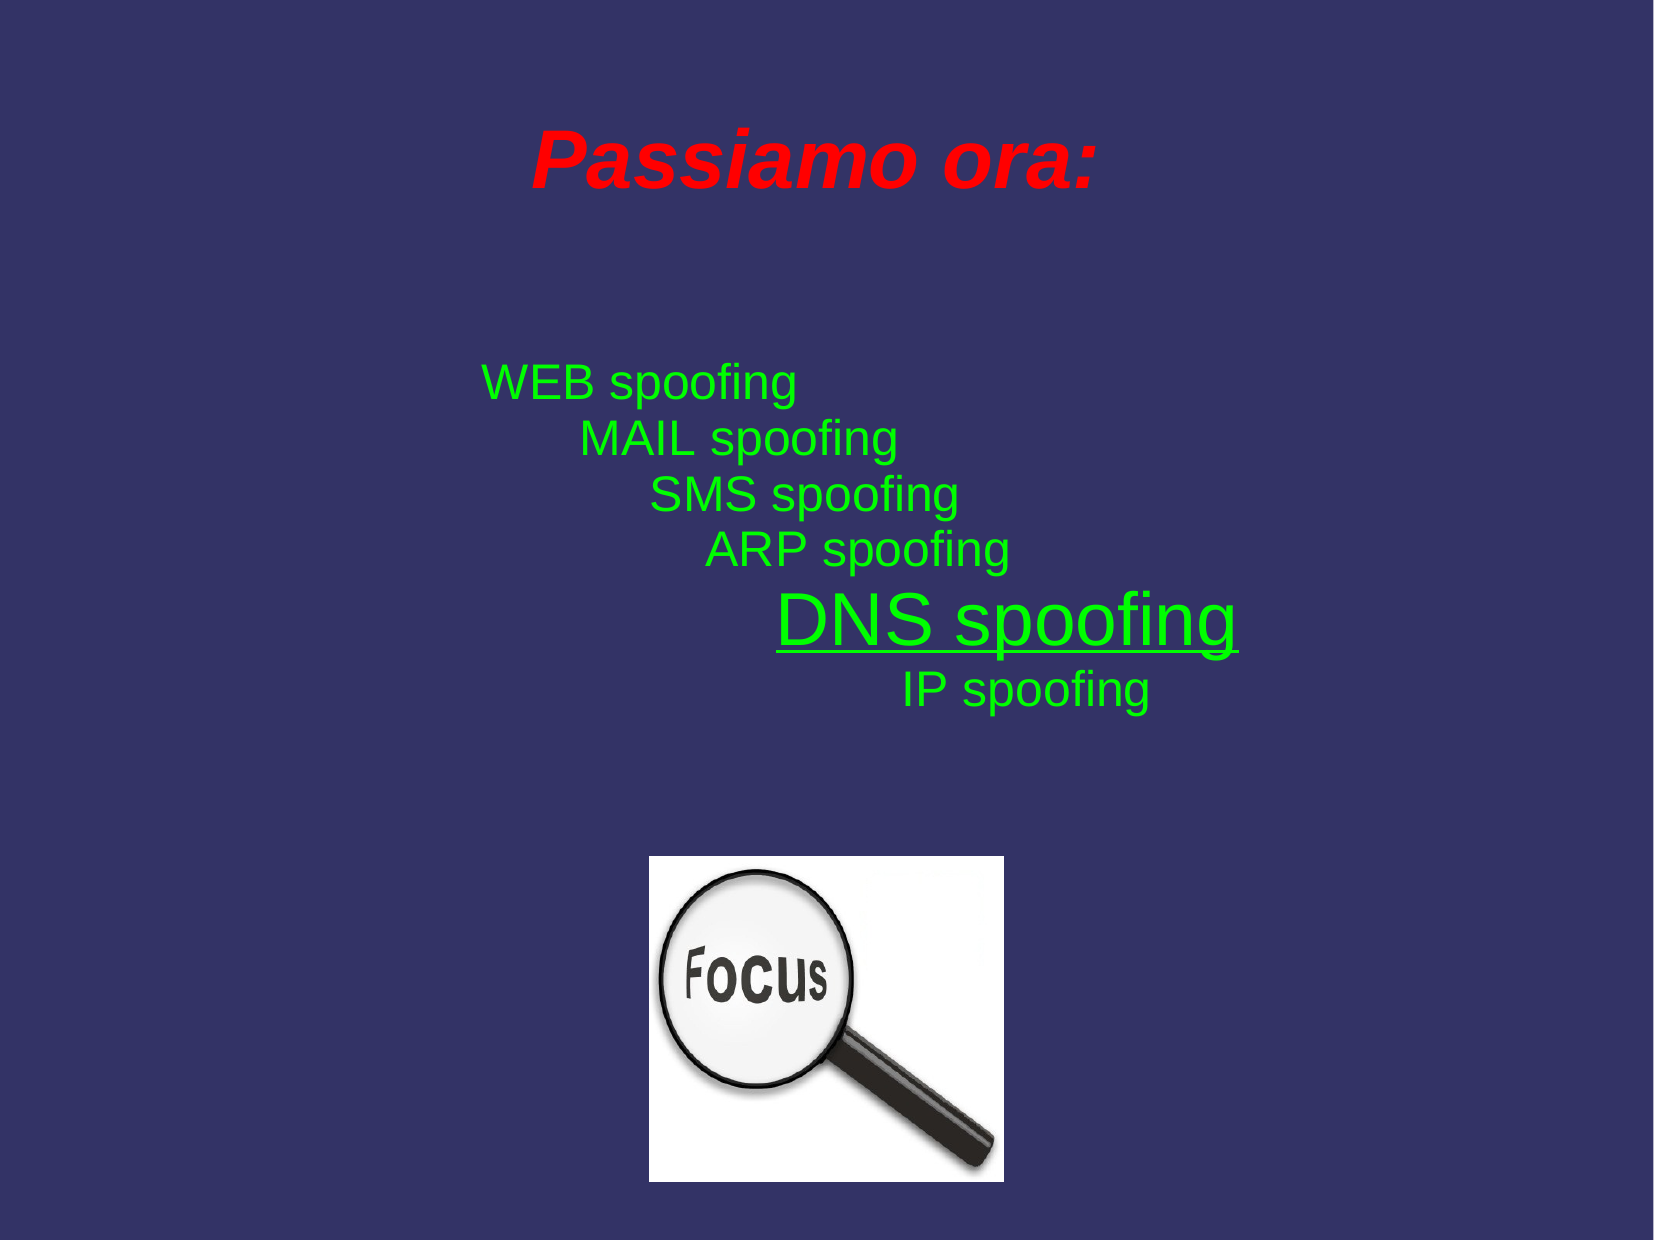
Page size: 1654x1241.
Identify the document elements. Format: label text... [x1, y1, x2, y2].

picture [649, 856, 1004, 1182]
text_box WEB spoofing MAIL spoofing SMS spoofing ARP spoofing DNS spoofing IP spoofing [383, 354, 1253, 718]
text_box Passiamo ora: [531, 113, 1101, 207]
